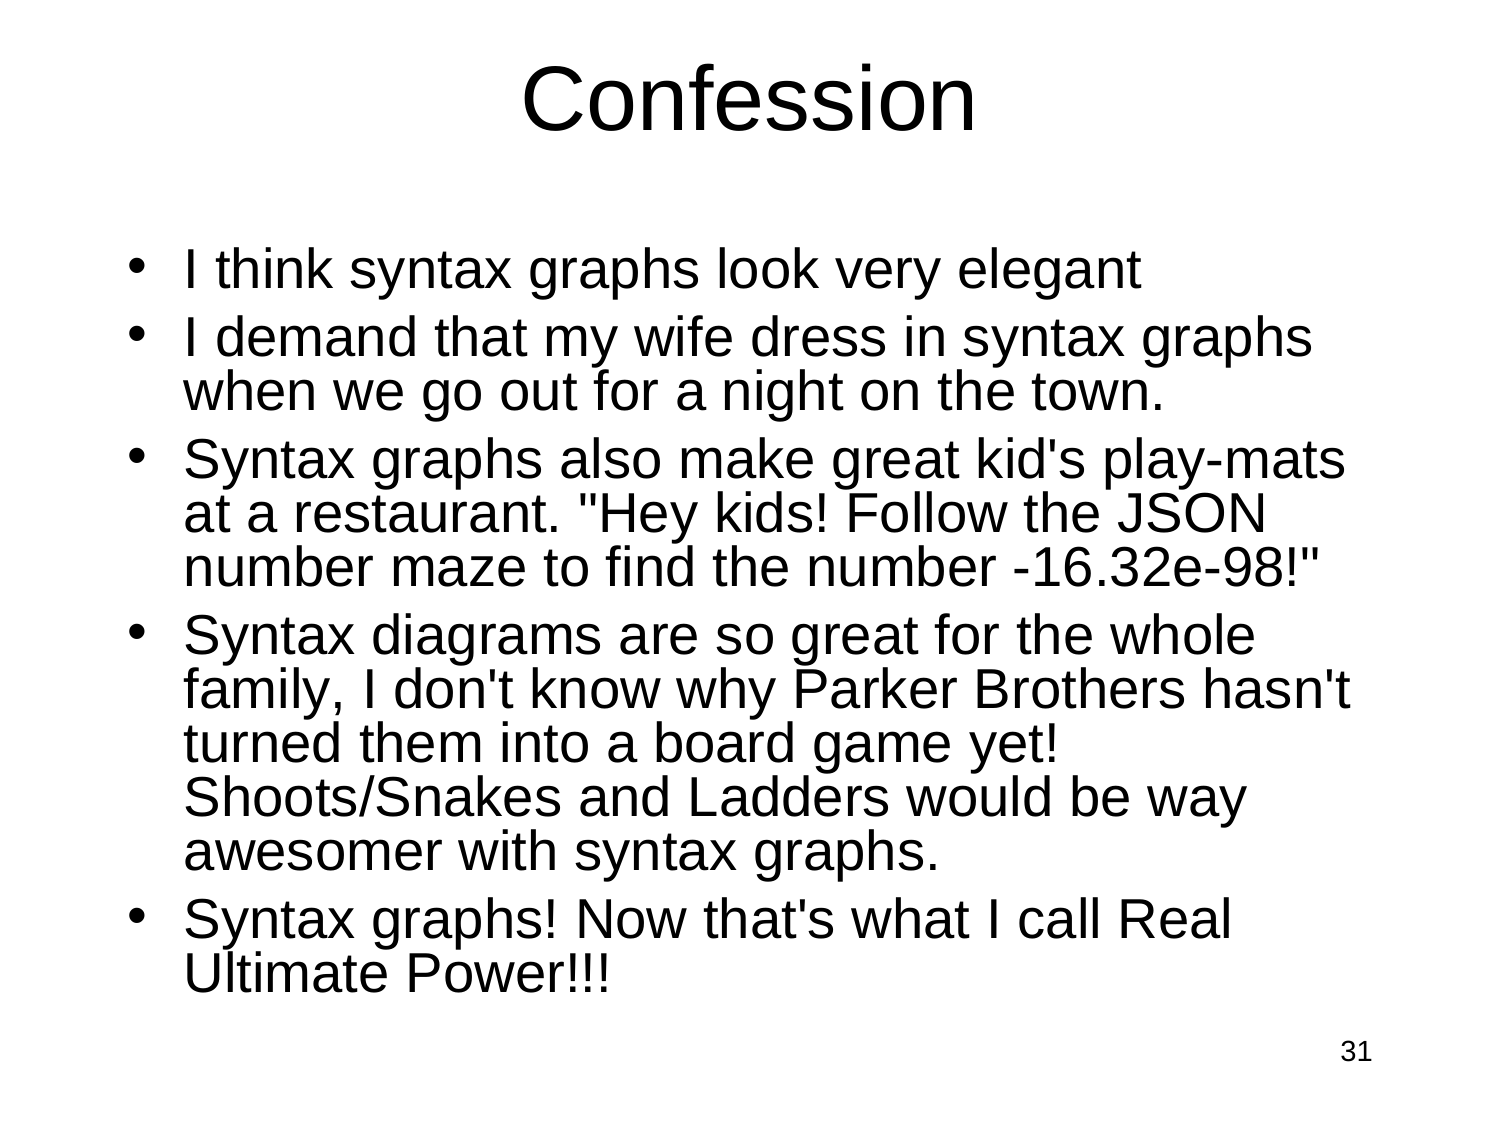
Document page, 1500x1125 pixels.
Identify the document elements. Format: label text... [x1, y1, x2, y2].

title Confession [0, 0, 1500, 188]
list I think syntax graphs look very elegant I demand that my wife dress in syntax graphs when we go out for a night on the town. Syntax graphs also make great kid's play-mats at a restaurant. "Hey kids! Follow the JSON number maze to find the number -16.32e-98!" Syntax diagrams are so great for the whole family, I don't know why Parker Brothers hasn't turned them into a board game yet! Shoots/Snakes and Ladders would be way awesomer with syntax graphs. Syntax graphs! Now that's what I call Real Ultimate Power!!! [112, 237, 1388, 1051]
text_box <number> [1074, 1025, 1388, 1101]
